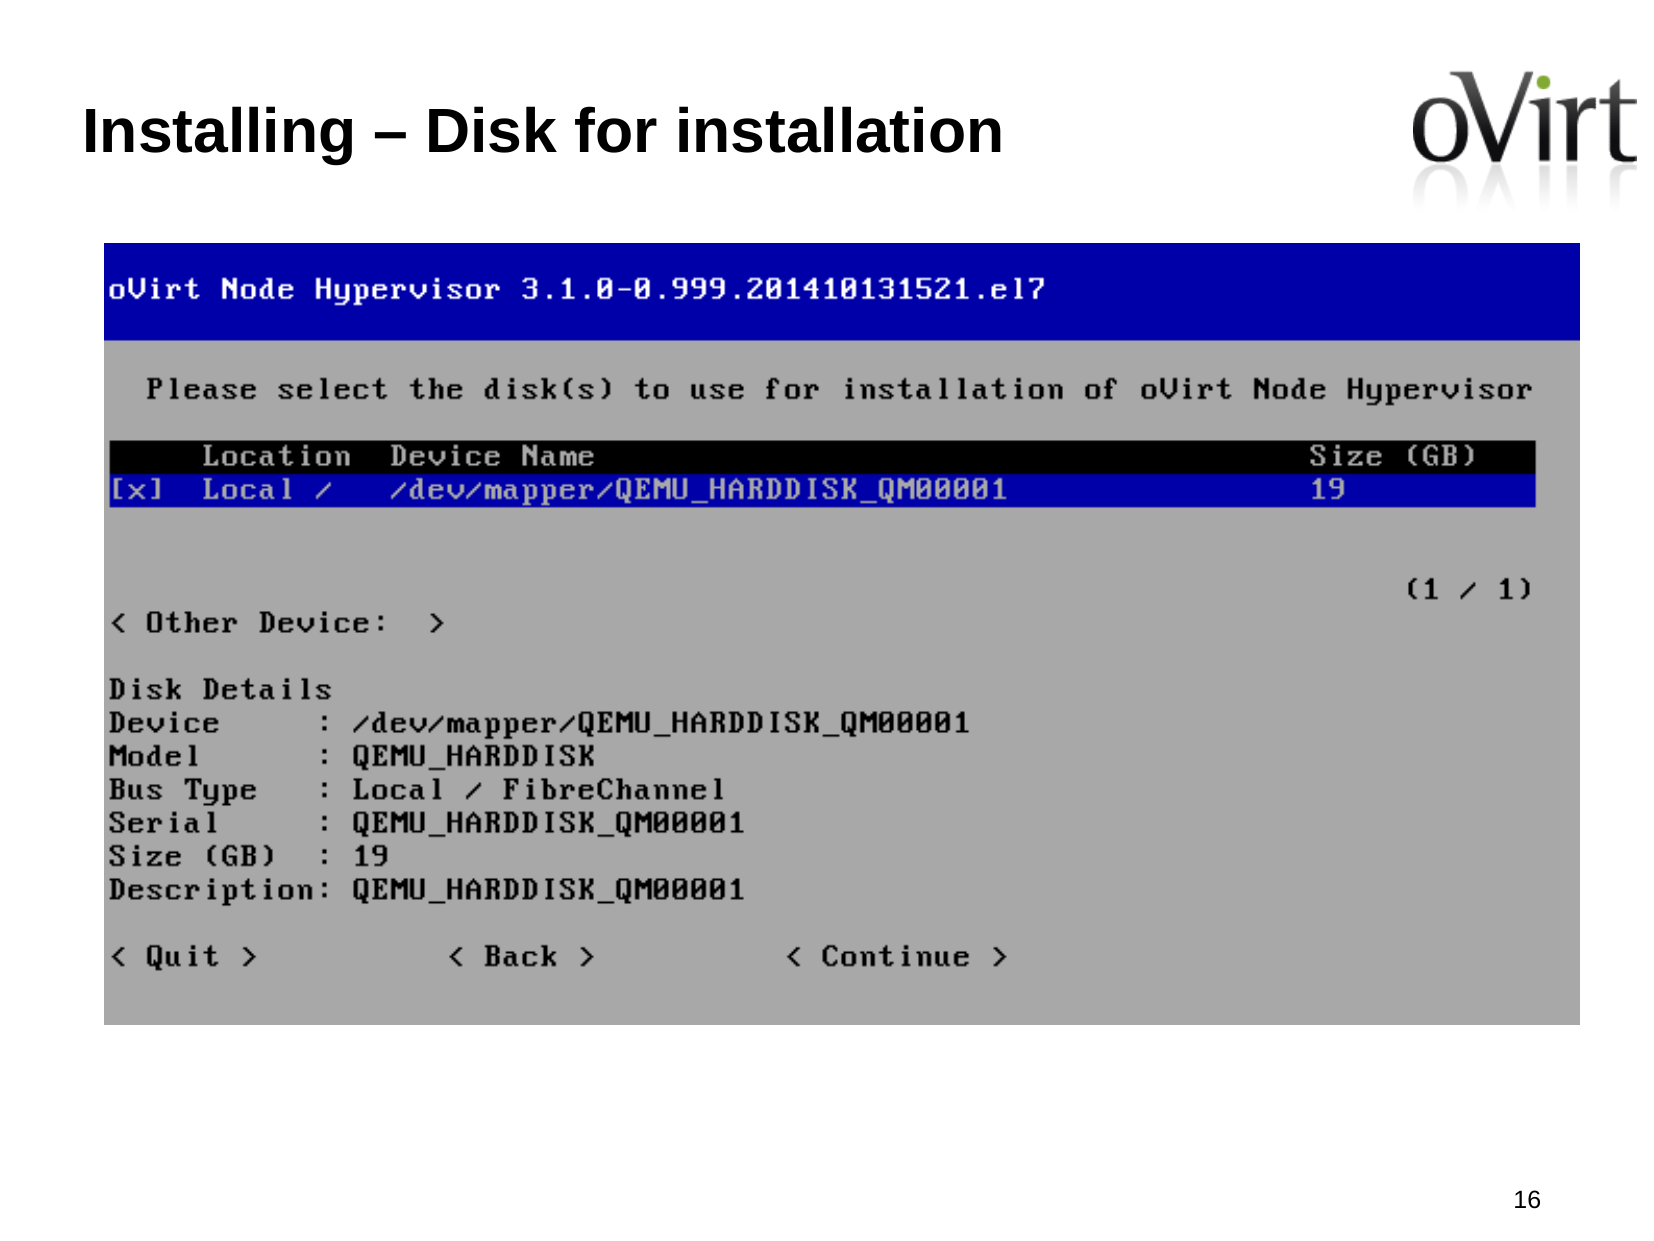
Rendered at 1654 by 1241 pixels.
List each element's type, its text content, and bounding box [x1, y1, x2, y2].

picture [104, 243, 1580, 1025]
picture [1413, 63, 1637, 212]
title Installing – Disk for installation [82, 37, 1303, 226]
